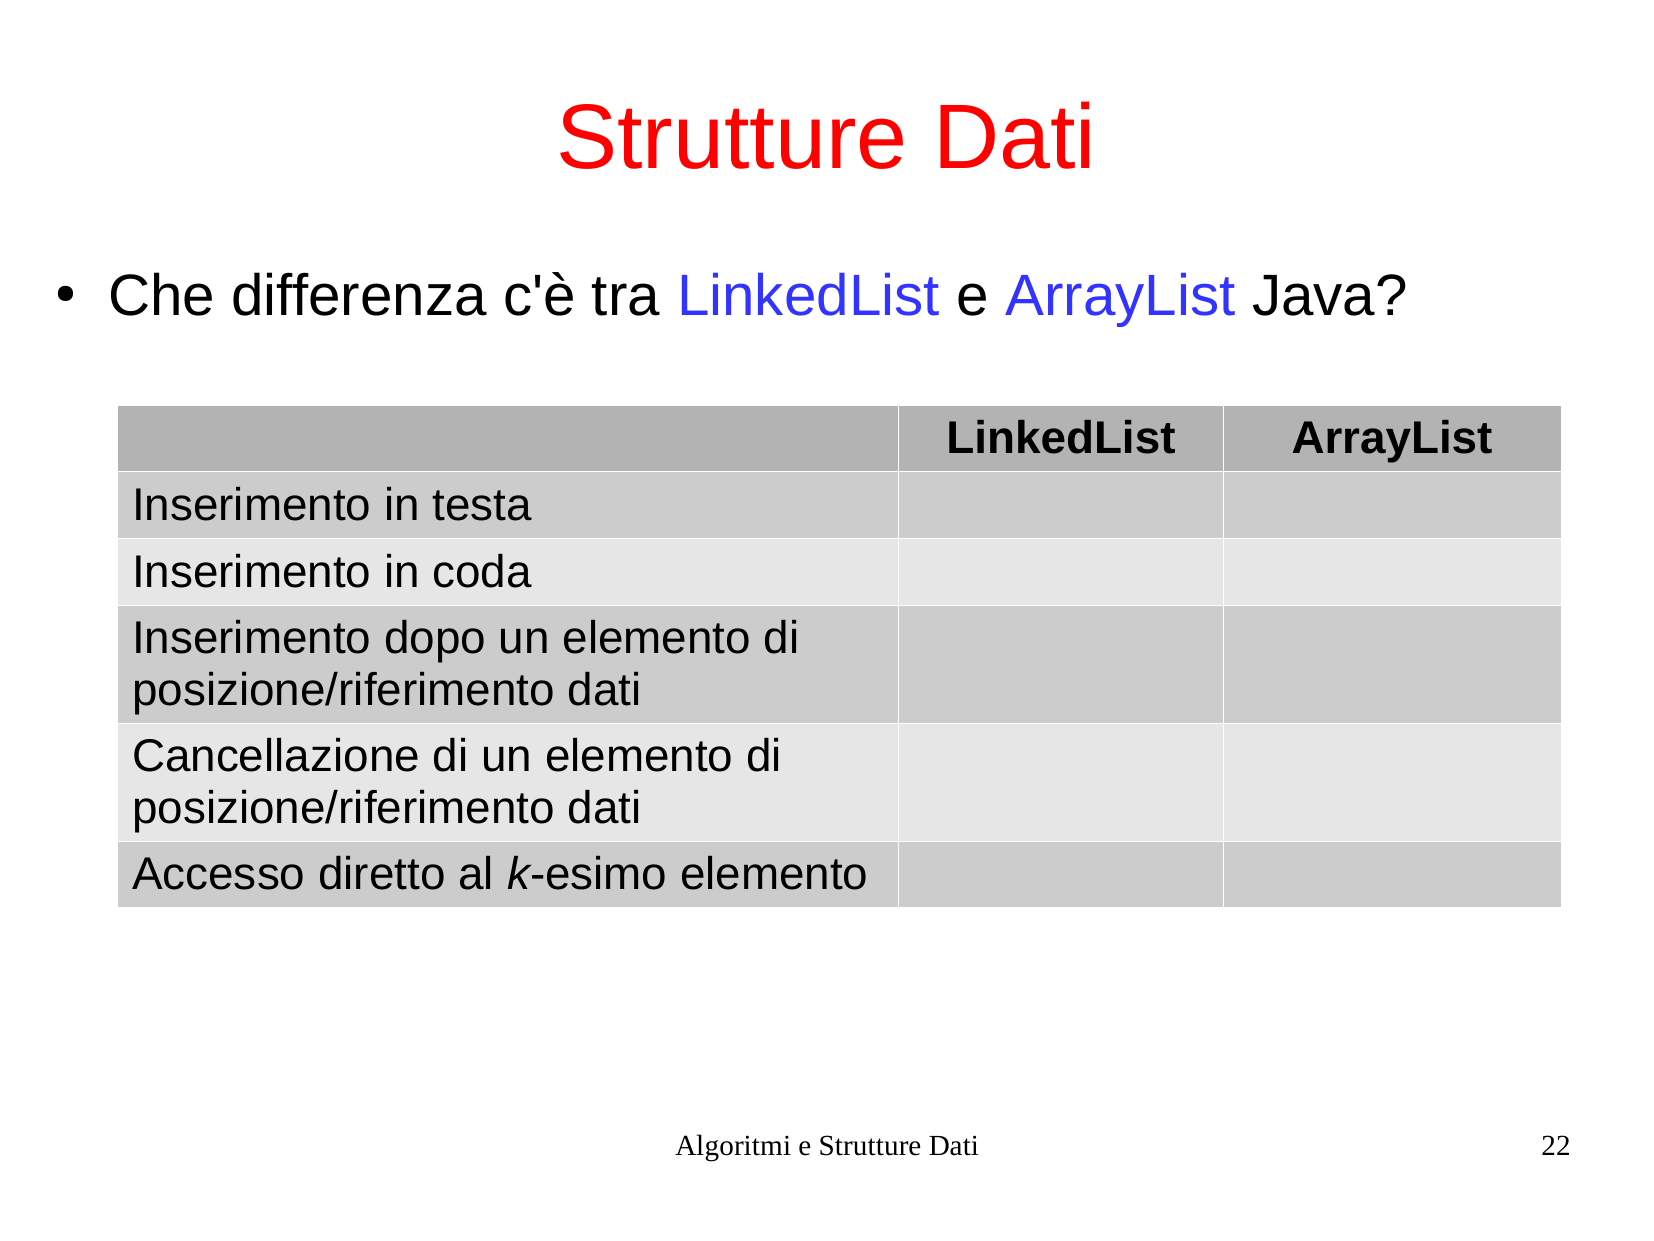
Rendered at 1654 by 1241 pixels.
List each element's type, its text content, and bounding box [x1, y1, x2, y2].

table_cell [1224, 539, 1561, 605]
table_cell [1224, 472, 1561, 538]
table_header LinkedList [899, 406, 1223, 471]
table_cell [899, 472, 1223, 538]
table_cell [1224, 724, 1561, 841]
title Strutture Dati [82, 49, 1571, 226]
table_cell [899, 606, 1223, 723]
table_cell Cancellazione di un elemento di posizione/riferimento dati [118, 724, 898, 841]
table_header [118, 406, 898, 471]
list Che differenza c'è tra LinkedList e ArrayList Java? [37, 262, 1613, 1109]
table_cell [1224, 606, 1561, 723]
table_cell Inserimento dopo un elemento di posizione/riferimento dati [118, 606, 898, 723]
table_cell [899, 842, 1223, 907]
table_cell Inserimento in coda [118, 539, 898, 605]
table_cell [899, 539, 1223, 605]
table_header ArrayList [1224, 406, 1561, 471]
table_cell [899, 724, 1223, 841]
table_cell Accesso diretto al k-esimo elemento [118, 842, 898, 907]
table_cell Inserimento in testa [118, 472, 898, 538]
table_cell [1224, 842, 1561, 907]
